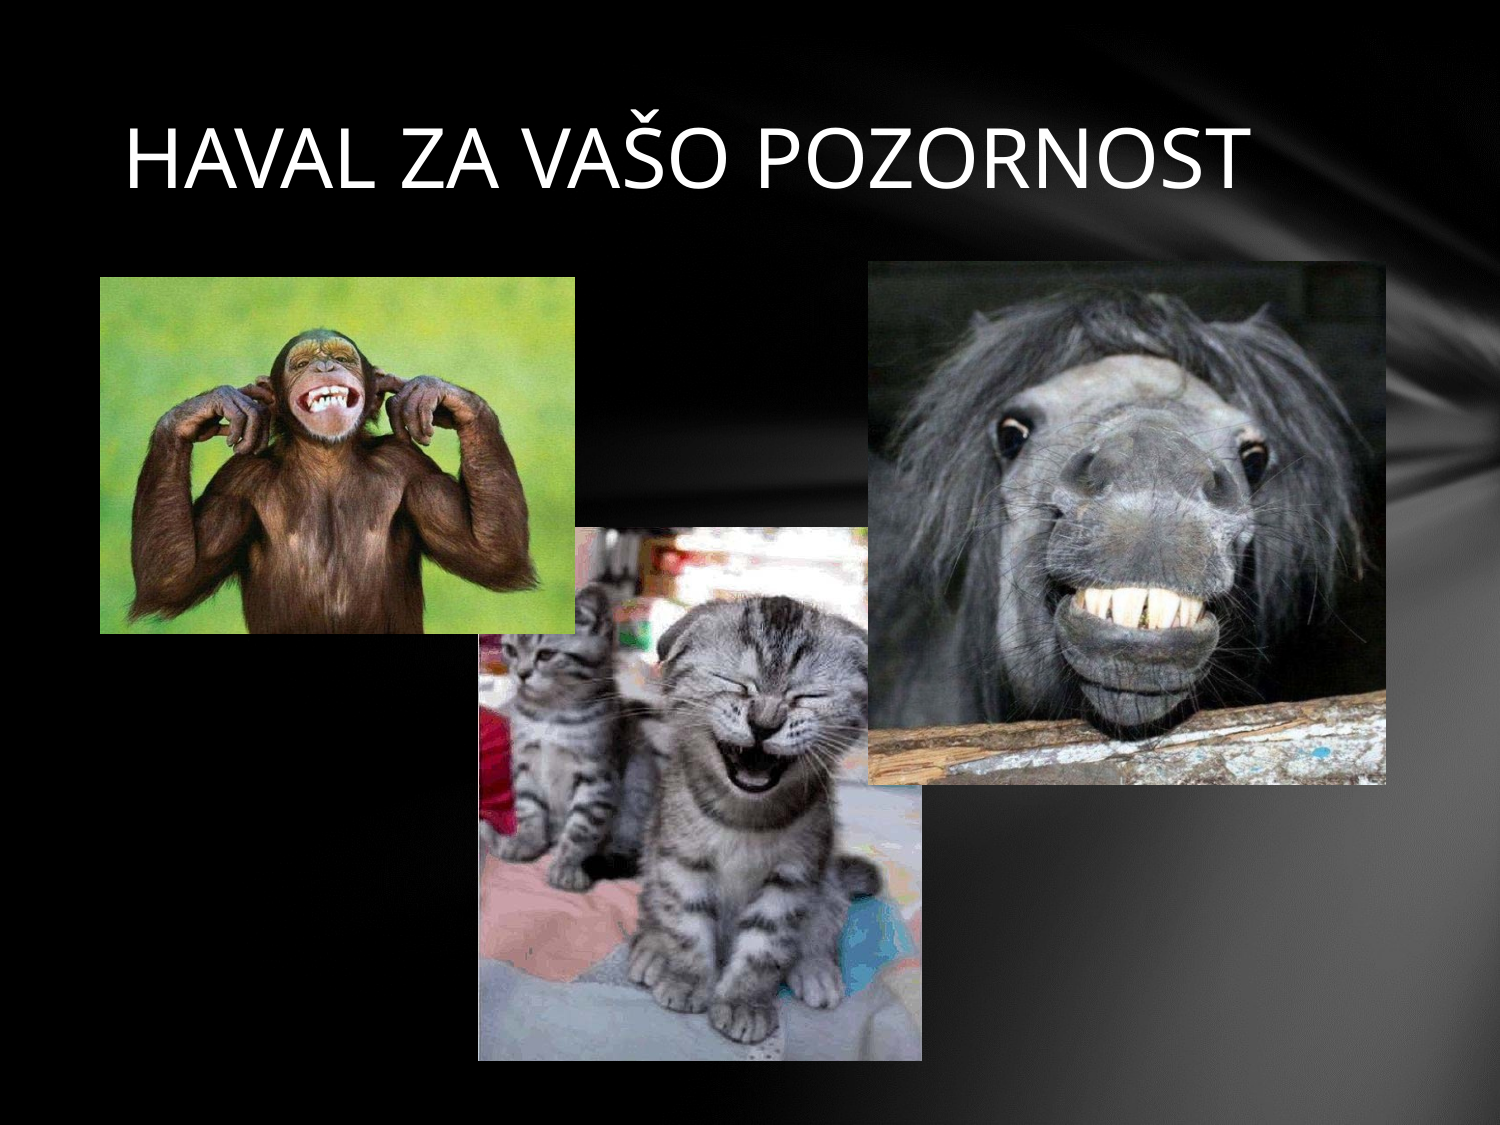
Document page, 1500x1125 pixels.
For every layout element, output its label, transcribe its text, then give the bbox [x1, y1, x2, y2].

picture [0, 0, 1500, 1125]
title HAVAL ZA VAŠO POZORNOST [57, 37, 1318, 213]
